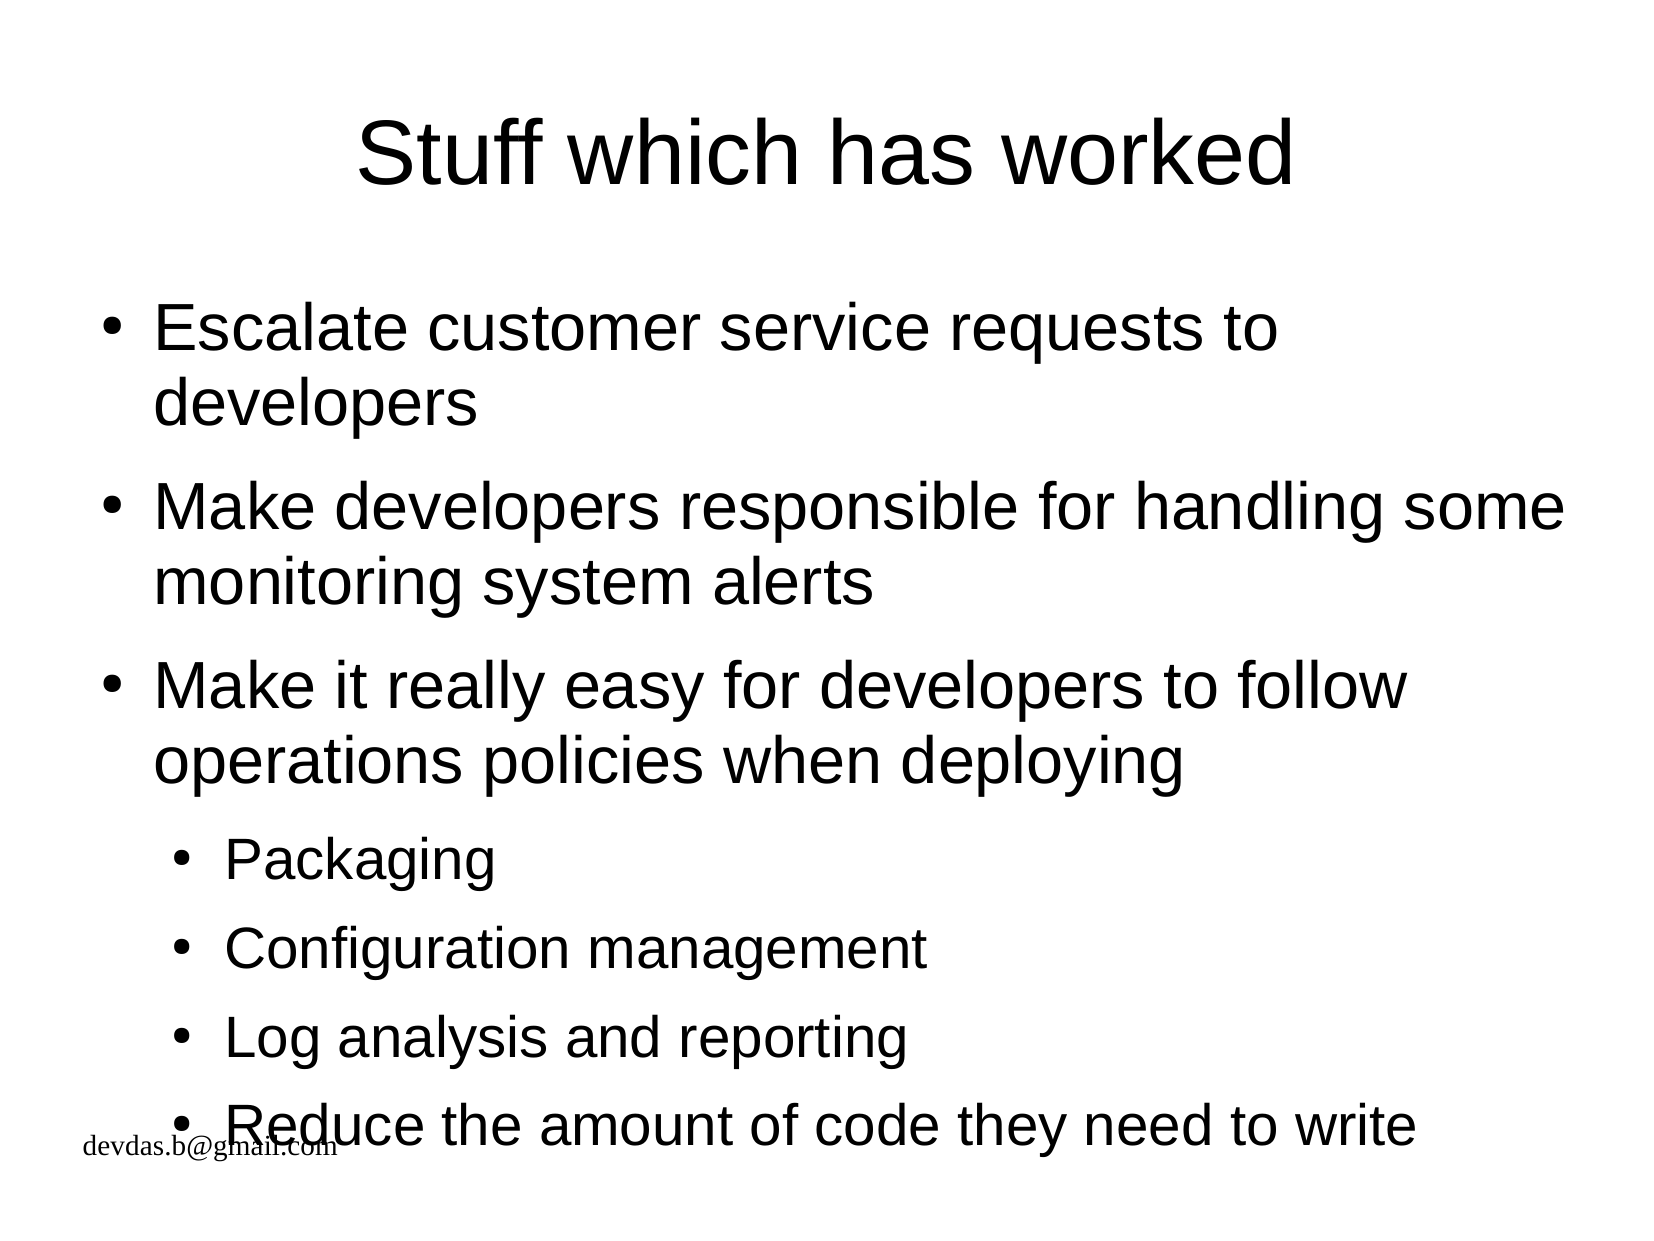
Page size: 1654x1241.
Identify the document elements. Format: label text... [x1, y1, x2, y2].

title Stuff which has worked [82, 49, 1571, 257]
list Escalate customer service requests to developers Make developers responsible for handling some monitoring system alerts Make it really easy for developers to follow operations policies when deploying Packaging Configuration management Log analysis and reporting Reduce the amount of code they need to write [82, 290, 1571, 1159]
